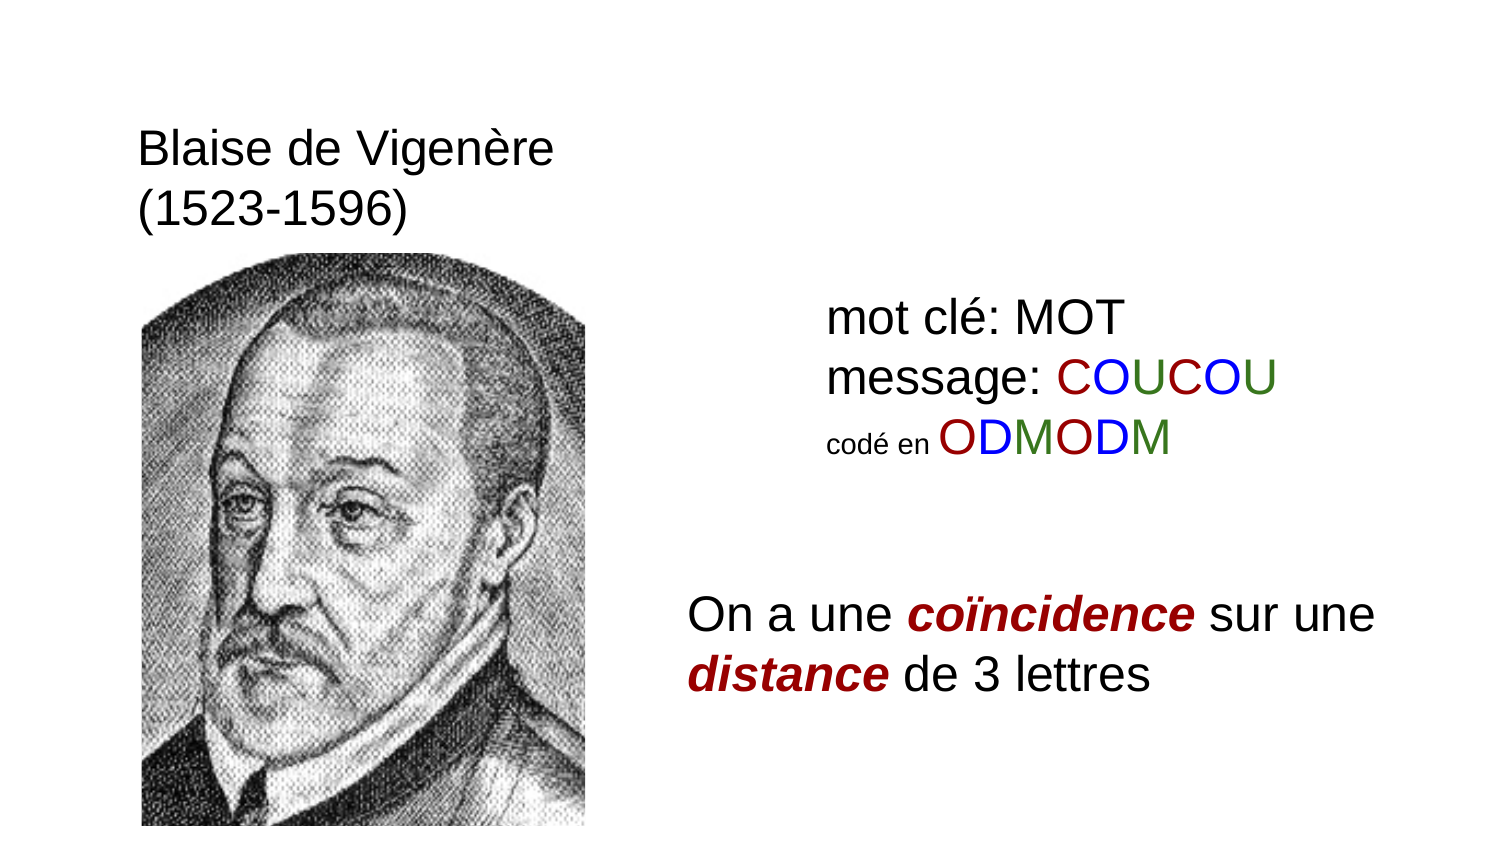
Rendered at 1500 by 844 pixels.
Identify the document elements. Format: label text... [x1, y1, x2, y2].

picture [141, 253, 586, 826]
text_box Blaise de Vigenère (1523-1596) [122, 100, 656, 242]
text_box mot clé: MOT message: COUCOU codé en ODMODM [811, 269, 1418, 507]
text_box On a une coïncidence sur une distance de 3 lettres [672, 566, 1446, 746]
